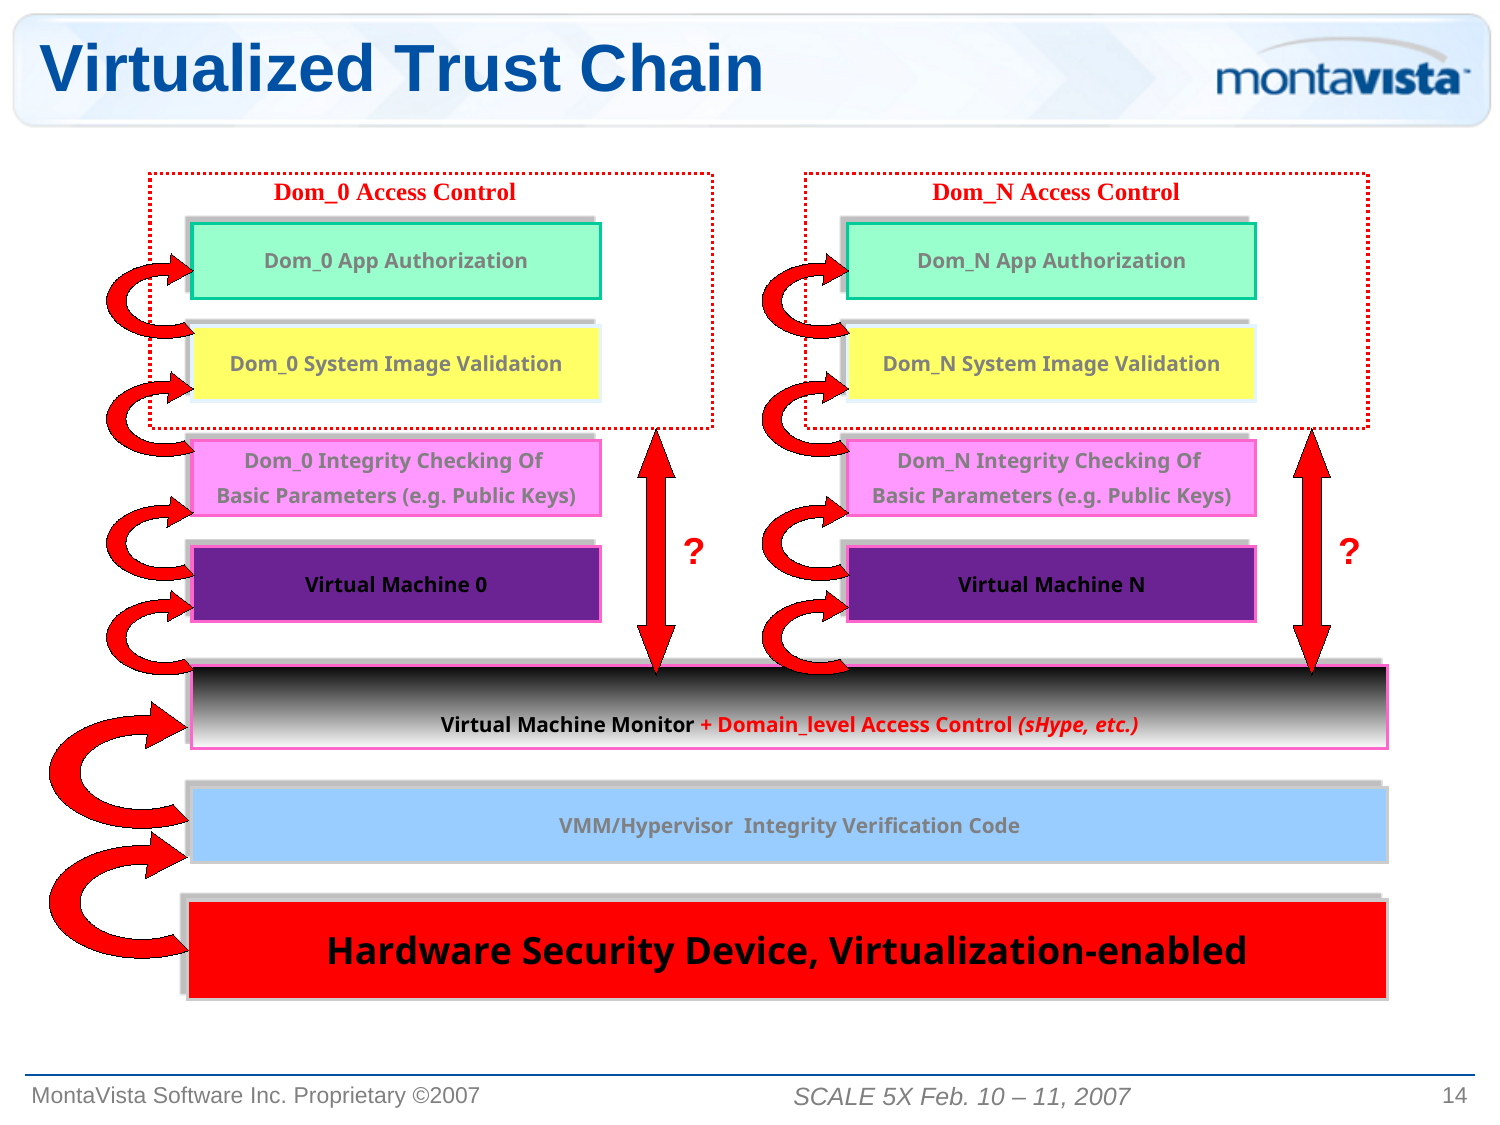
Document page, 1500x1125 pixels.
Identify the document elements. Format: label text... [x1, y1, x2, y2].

text_box Virtual Machine 0 [192, 546, 601, 622]
text_box Dom_N App Authorization [847, 223, 1256, 299]
text_box Virtual Machine N [847, 546, 1256, 622]
text_box ​ ? [657, 523, 733, 582]
text_box [106, 496, 195, 581]
text_box [106, 590, 195, 675]
text_box Dom_0 System Image Validation [192, 326, 601, 402]
text_box Virtual Machine Monitor + Domain_level Access Control (sHype, etc.) [191, 665, 1388, 749]
text_box Dom_N System Image Validation [847, 326, 1256, 402]
text_box Dom_0 Integrity Checking Of Basic Parameters (e.g. Public Keys) [192, 440, 601, 516]
text_box Hardware Security Device, Virtualization-enabled [187, 899, 1388, 1000]
text_box Dom_0 Access Control [257, 170, 534, 214]
text_box [762, 590, 850, 675]
text_box [762, 496, 850, 581]
text_box [106, 173, 713, 676]
text_box Dom_0 App Authorization [192, 223, 601, 299]
text_box Dom_N Integrity Checking Of Basic Parameters (e.g. Public Keys) [847, 440, 1256, 516]
text_box [49, 701, 189, 829]
title Virtualized Trust Chain [24, 12, 1200, 126]
text_box Dom_N Access Control [912, 170, 1201, 214]
text_box [49, 831, 189, 959]
text_box [762, 173, 1369, 676]
text_box VMM/Hypervisor Integrity Verification Code [191, 787, 1388, 863]
text_box ​ ? [1312, 523, 1388, 582]
